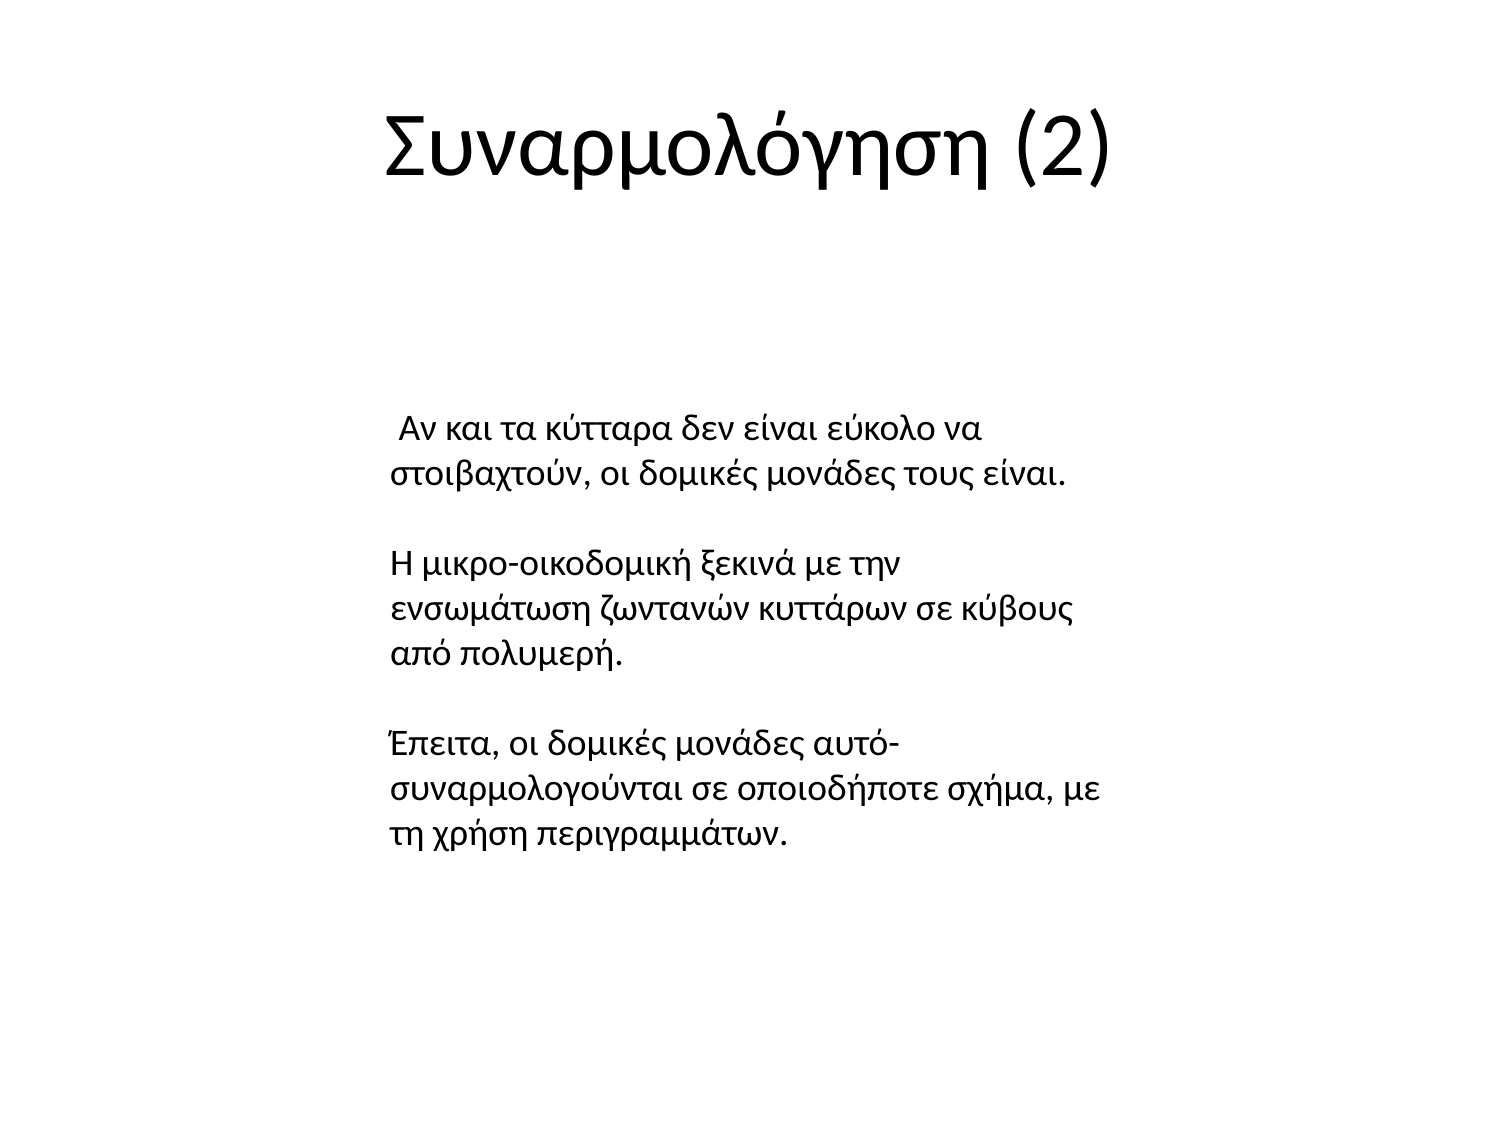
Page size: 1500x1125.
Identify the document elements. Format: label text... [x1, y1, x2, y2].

text_box Αν και τα κύτταρα δεν είναι εύκολο να στοιβαχτούν, οι δομικές μονάδες τους είναι. Η μικρο-οικοδομική ξεκινά με την ενσωμάτωση ζωντανών κυττάρων σε κύβους από πολυμερή. Έπειτα, οι δομικές μονάδες αυτό-συναρμολογούνται σε οποιοδήποτε σχήμα, με τη χρήση περιγραμμάτων. [375, 396, 1125, 861]
title Συναρμολόγηση (2) [75, 45, 1426, 233]
